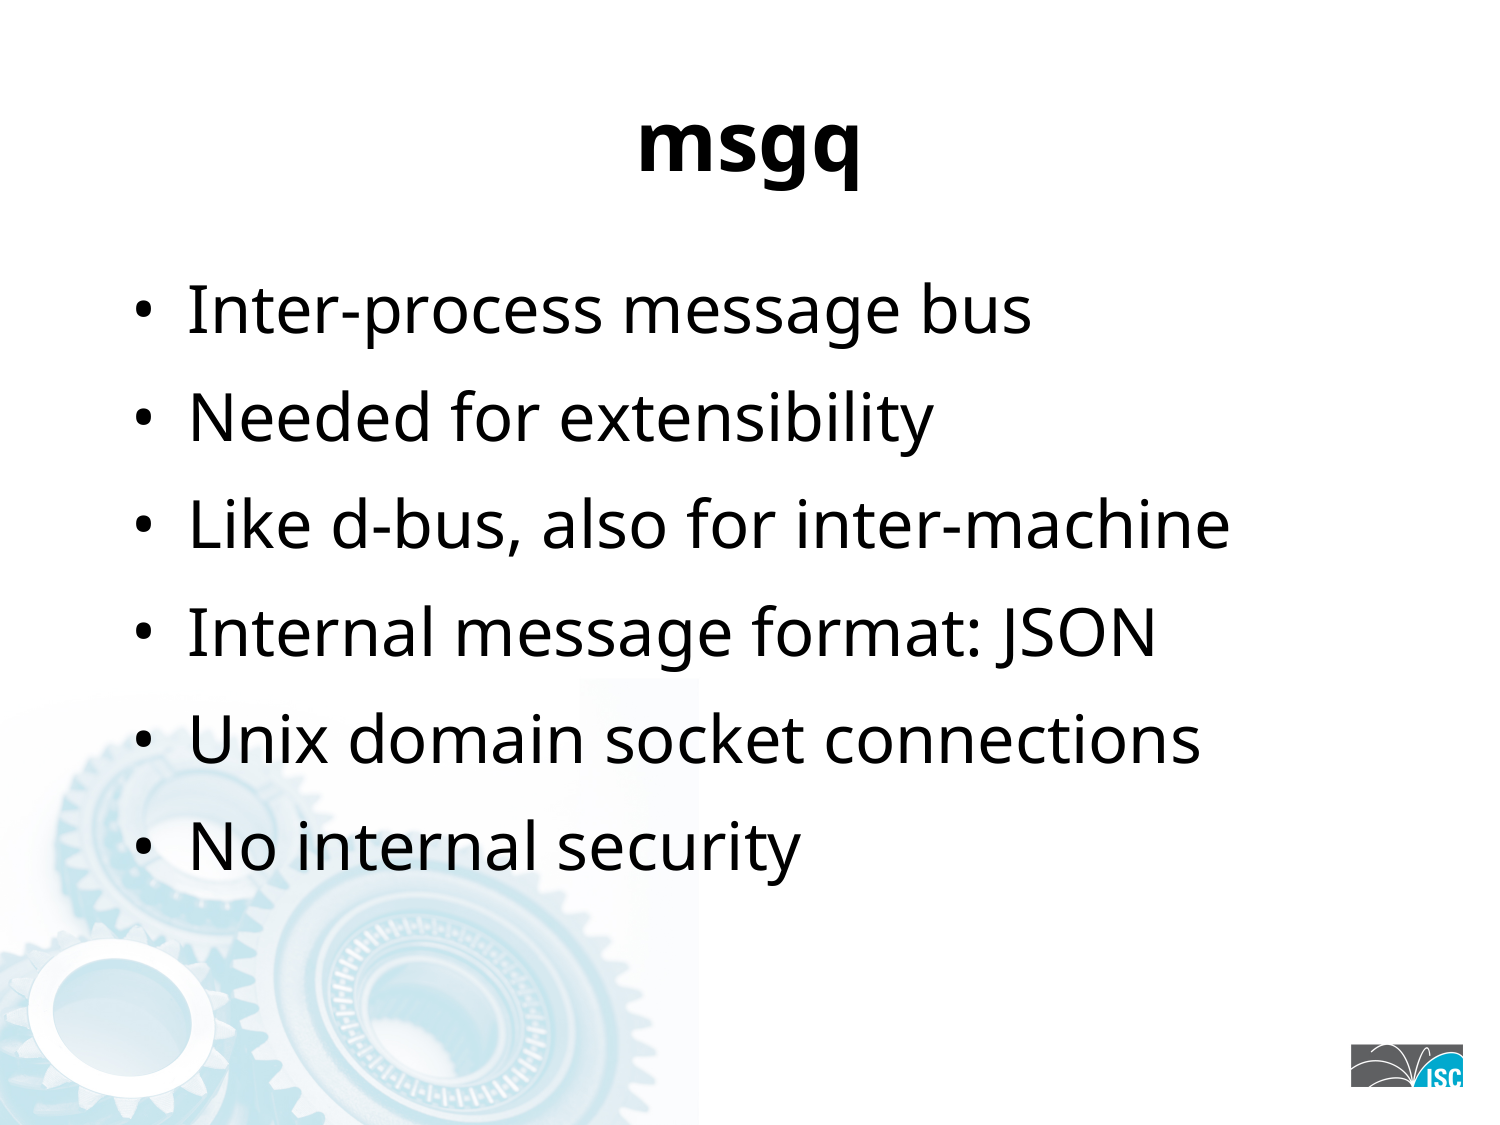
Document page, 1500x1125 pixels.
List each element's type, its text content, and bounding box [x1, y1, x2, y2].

list Inter-process message bus Needed for extensibility Like d-bus, also for inter-machine Internal message format: JSON Unix domain socket connections No internal security [75, 262, 1426, 991]
picture [0, 0, 1500, 1125]
title msgq [75, 38, 1426, 240]
